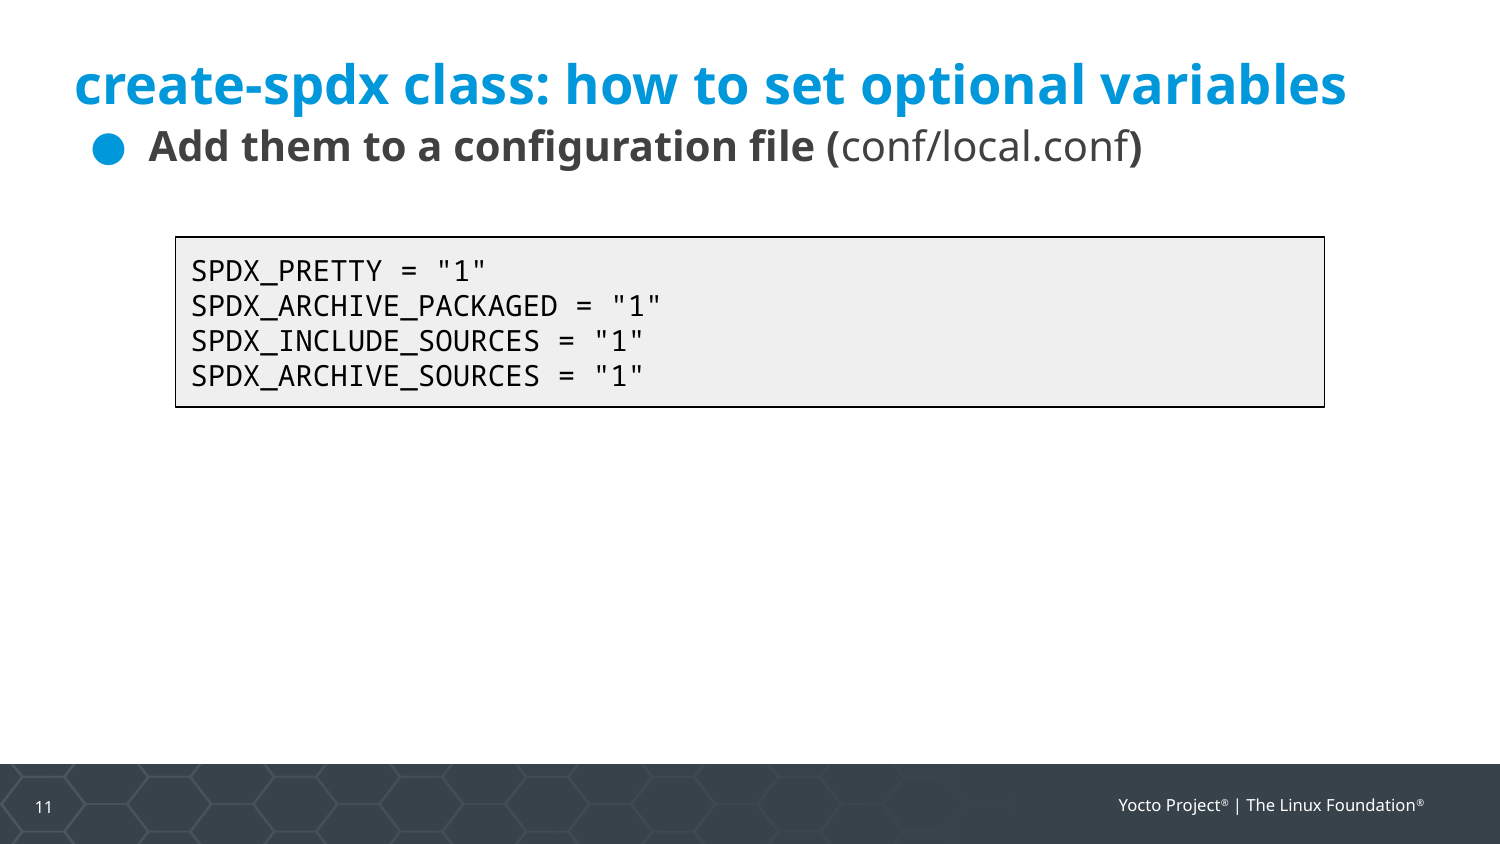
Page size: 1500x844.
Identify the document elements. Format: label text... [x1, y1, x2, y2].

text_box SPDX_PRETTY = "1" SPDX_ARCHIVE_PACKAGED = "1" SPDX_INCLUDE_SOURCES = "1" SPDX_ARCHIVE_SOURCES = "1" [175, 237, 1325, 408]
title create-spdx class: how to set optional variables [74, 50, 1425, 119]
list Add them to a configuration file (conf/local.conf) [73, 119, 1425, 246]
picture [0, 0, 1500, 844]
